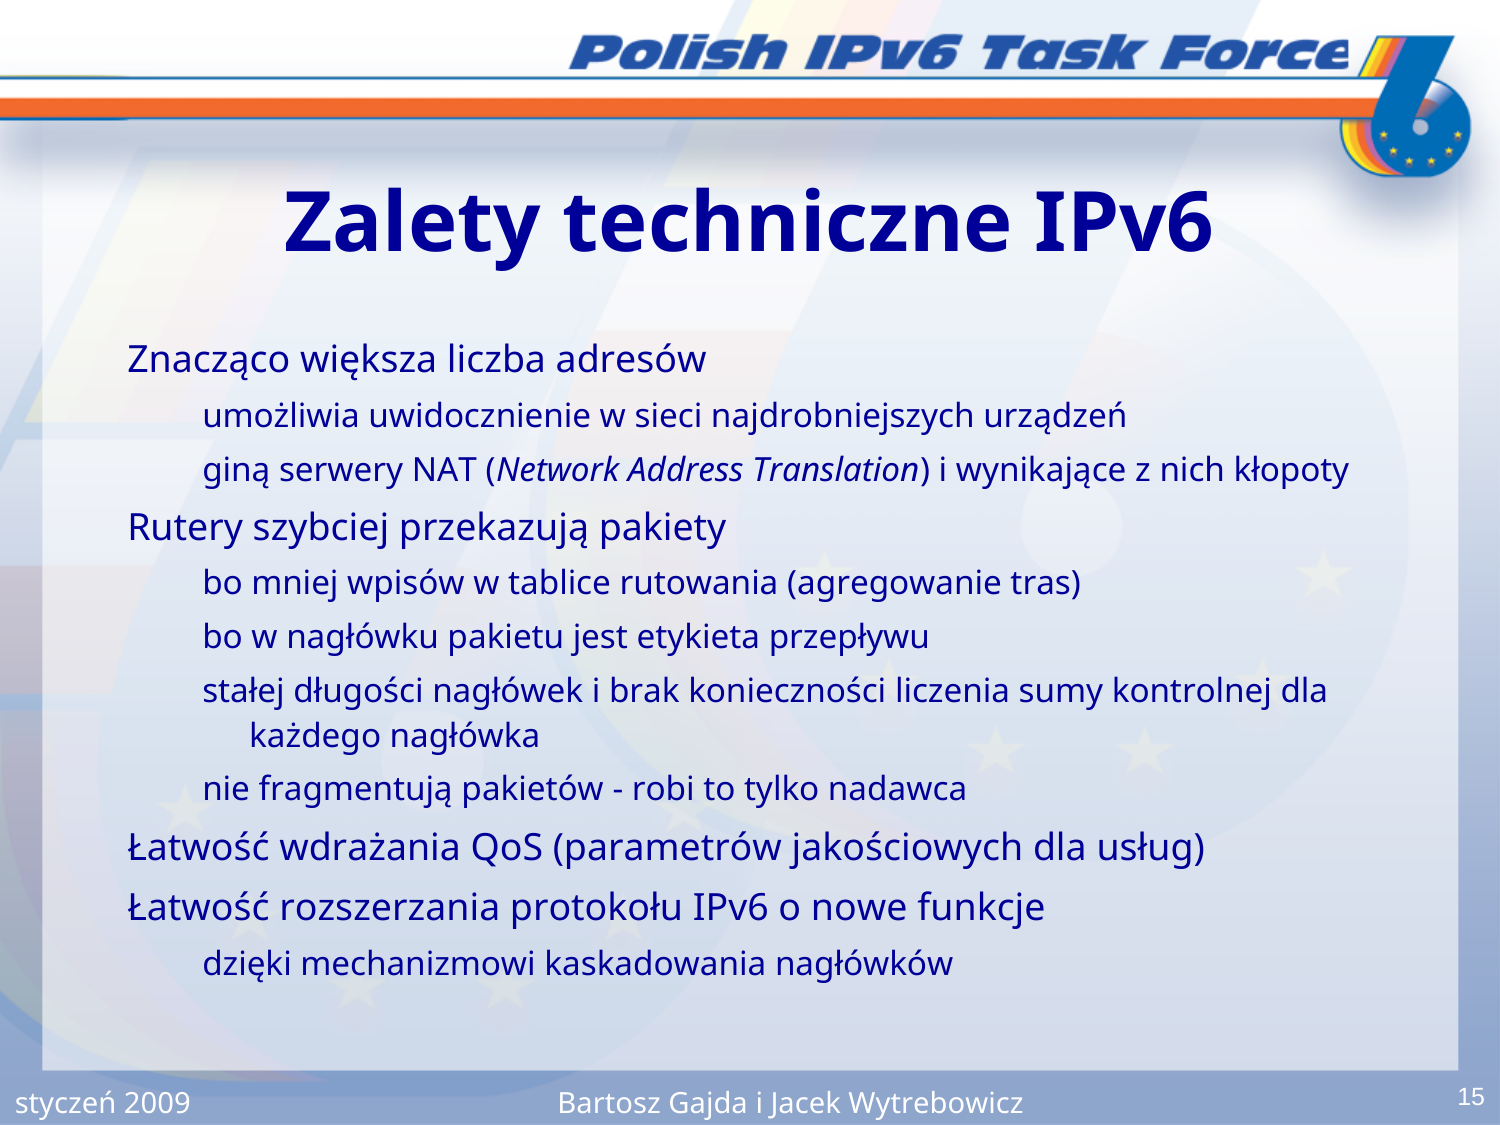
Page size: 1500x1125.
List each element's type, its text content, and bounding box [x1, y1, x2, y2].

title Zalety techniczne IPv6 [112, 125, 1388, 313]
list Znacząco większa liczba adresów umożliwia uwidocznienie w sieci najdrobniejszych urządzeń giną serwery NAT (Network Address Translation) i wynikające z nich kłopoty Rutery szybciej przekazują pakiety bo mniej wpisów w tablice rutowania (agregowanie tras) bo w nagłówku pakietu jest etykieta przepływu stałej długości nagłówek i brak konieczności liczenia sumy kontrolnej dla każdego nagłówka nie fragmentują pakietów - robi to tylko nadawca Łatwość wdrażania QoS (parametrów jakościowych dla usług) Łatwość rozszerzania protokołu IPv6 o nowe funkcje dzięki mechanizmowi kaskadowania nagłówków [112, 324, 1388, 1001]
picture [0, 0, 1500, 1125]
